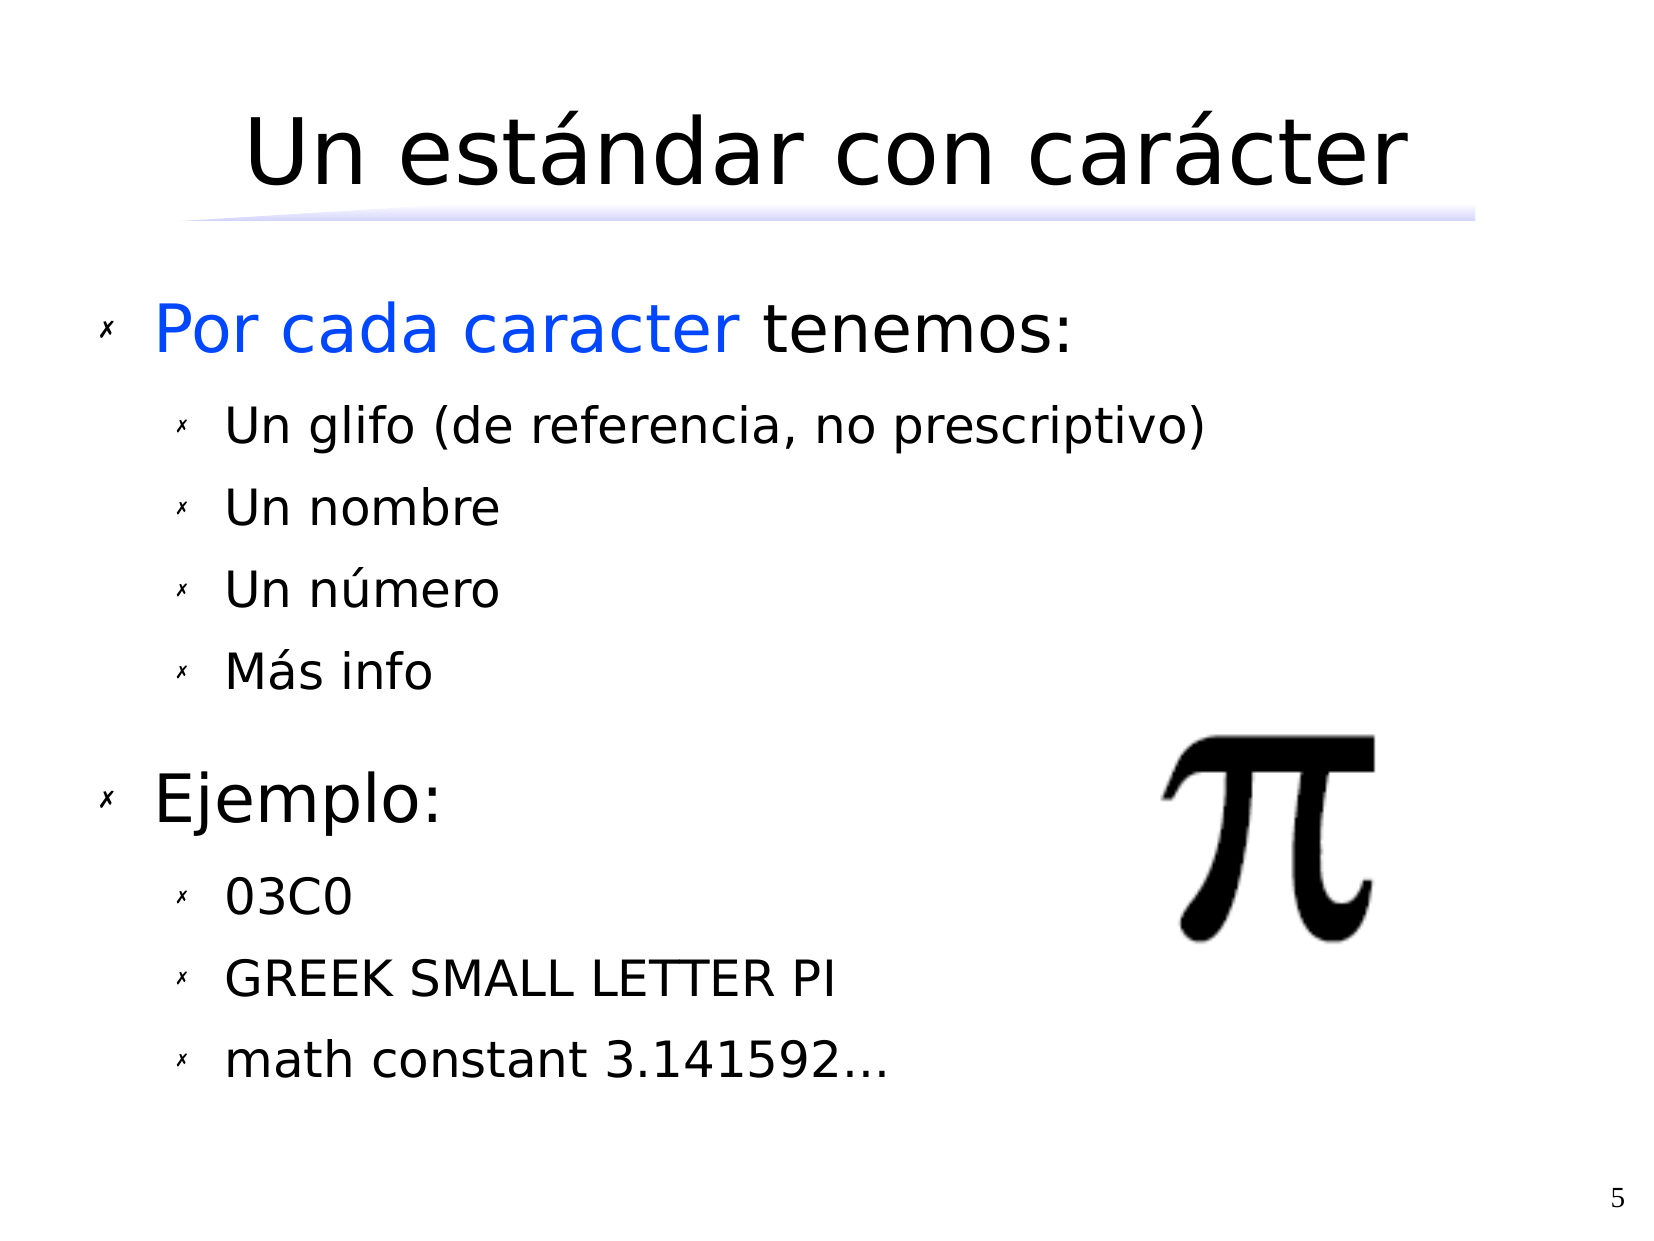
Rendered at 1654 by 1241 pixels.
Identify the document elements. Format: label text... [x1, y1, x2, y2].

list Por cada caracter tenemos: Un glifo (de referencia, no prescriptivo) Un nombre Un número Más info Ejemplo: 03C0 GREEK SMALL LETTER PI math constant 3.141592... [82, 290, 1571, 1109]
title Un estándar con carácter [82, 49, 1571, 257]
picture [1122, 693, 1418, 990]
